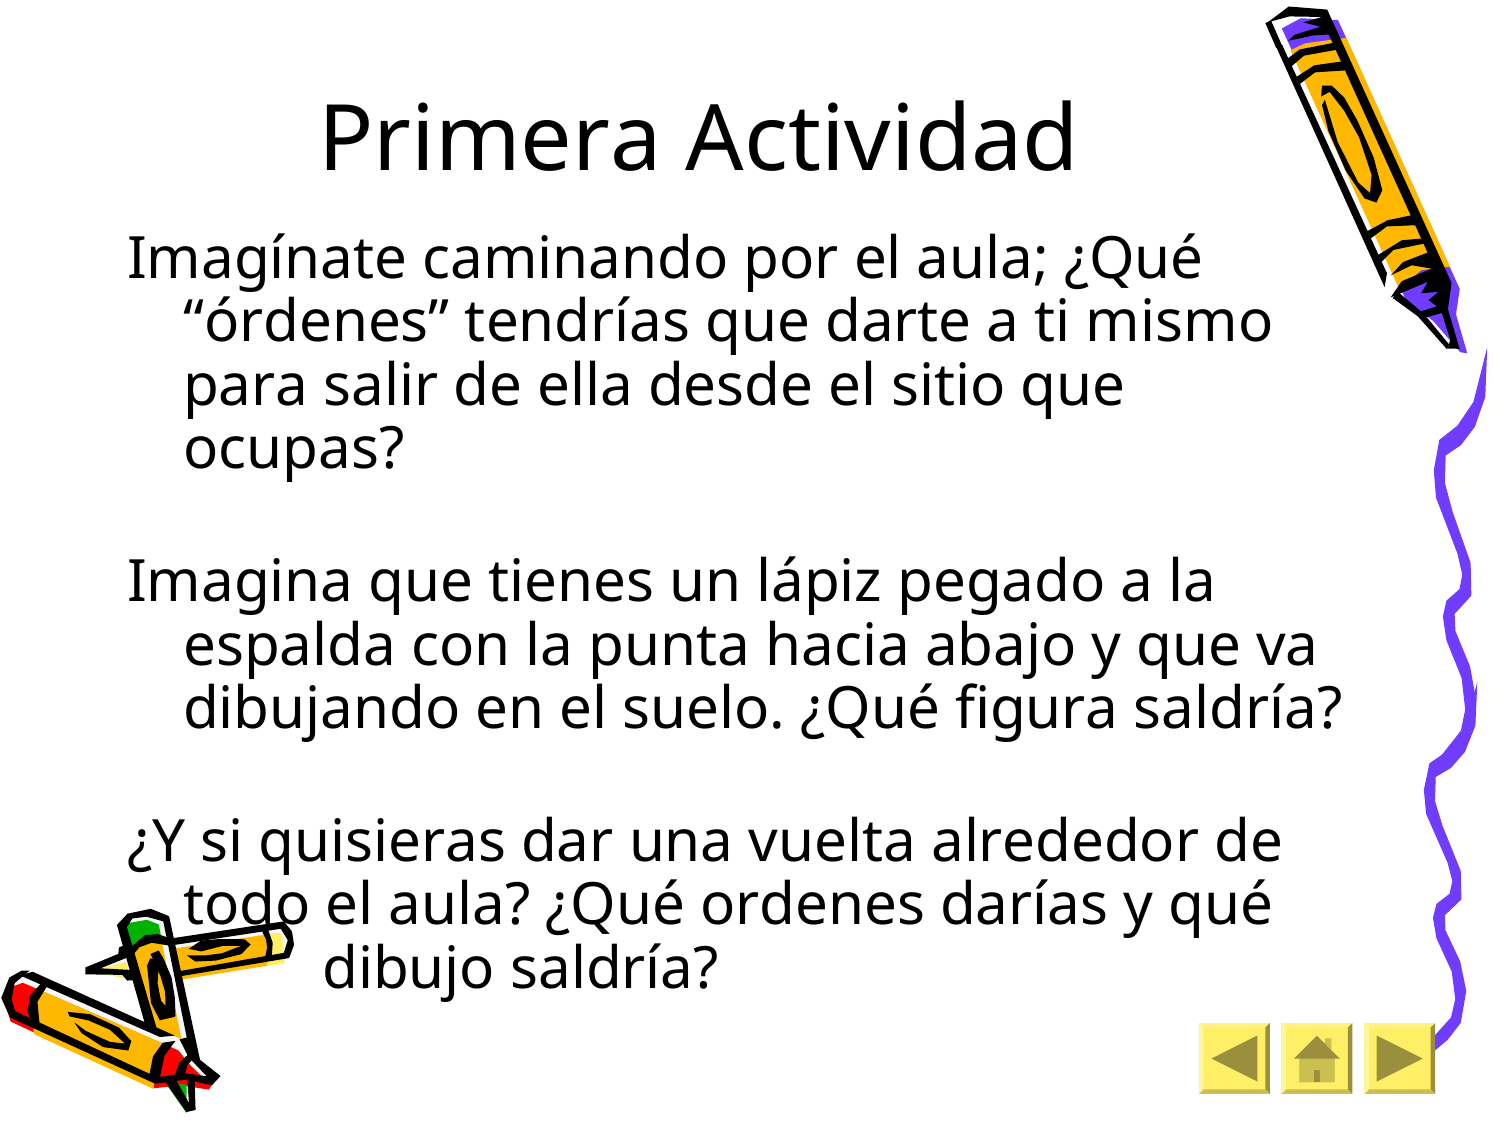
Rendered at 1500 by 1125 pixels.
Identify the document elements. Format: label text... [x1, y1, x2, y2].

text_box [1366, 1023, 1436, 1094]
text_box [1200, 1023, 1270, 1094]
title Primera Actividad [135, 42, 1263, 205]
text_box [1283, 1023, 1353, 1094]
list Imagínate caminando por el aula; ¿Qué “órdenes” tendrías que darte a ti mismo para salir de ella desde el sitio que ocupas? Imagina que tienes un lápiz pegado a la espalda con la punta hacia abajo y que va dibujando en el suelo. ¿Qué figura saldría? ¿Y si quisieras dar una vuelta alrededor de todo el aula? ¿Qué ordenes darías y qué dibujo saldría? [112, 220, 1375, 981]
